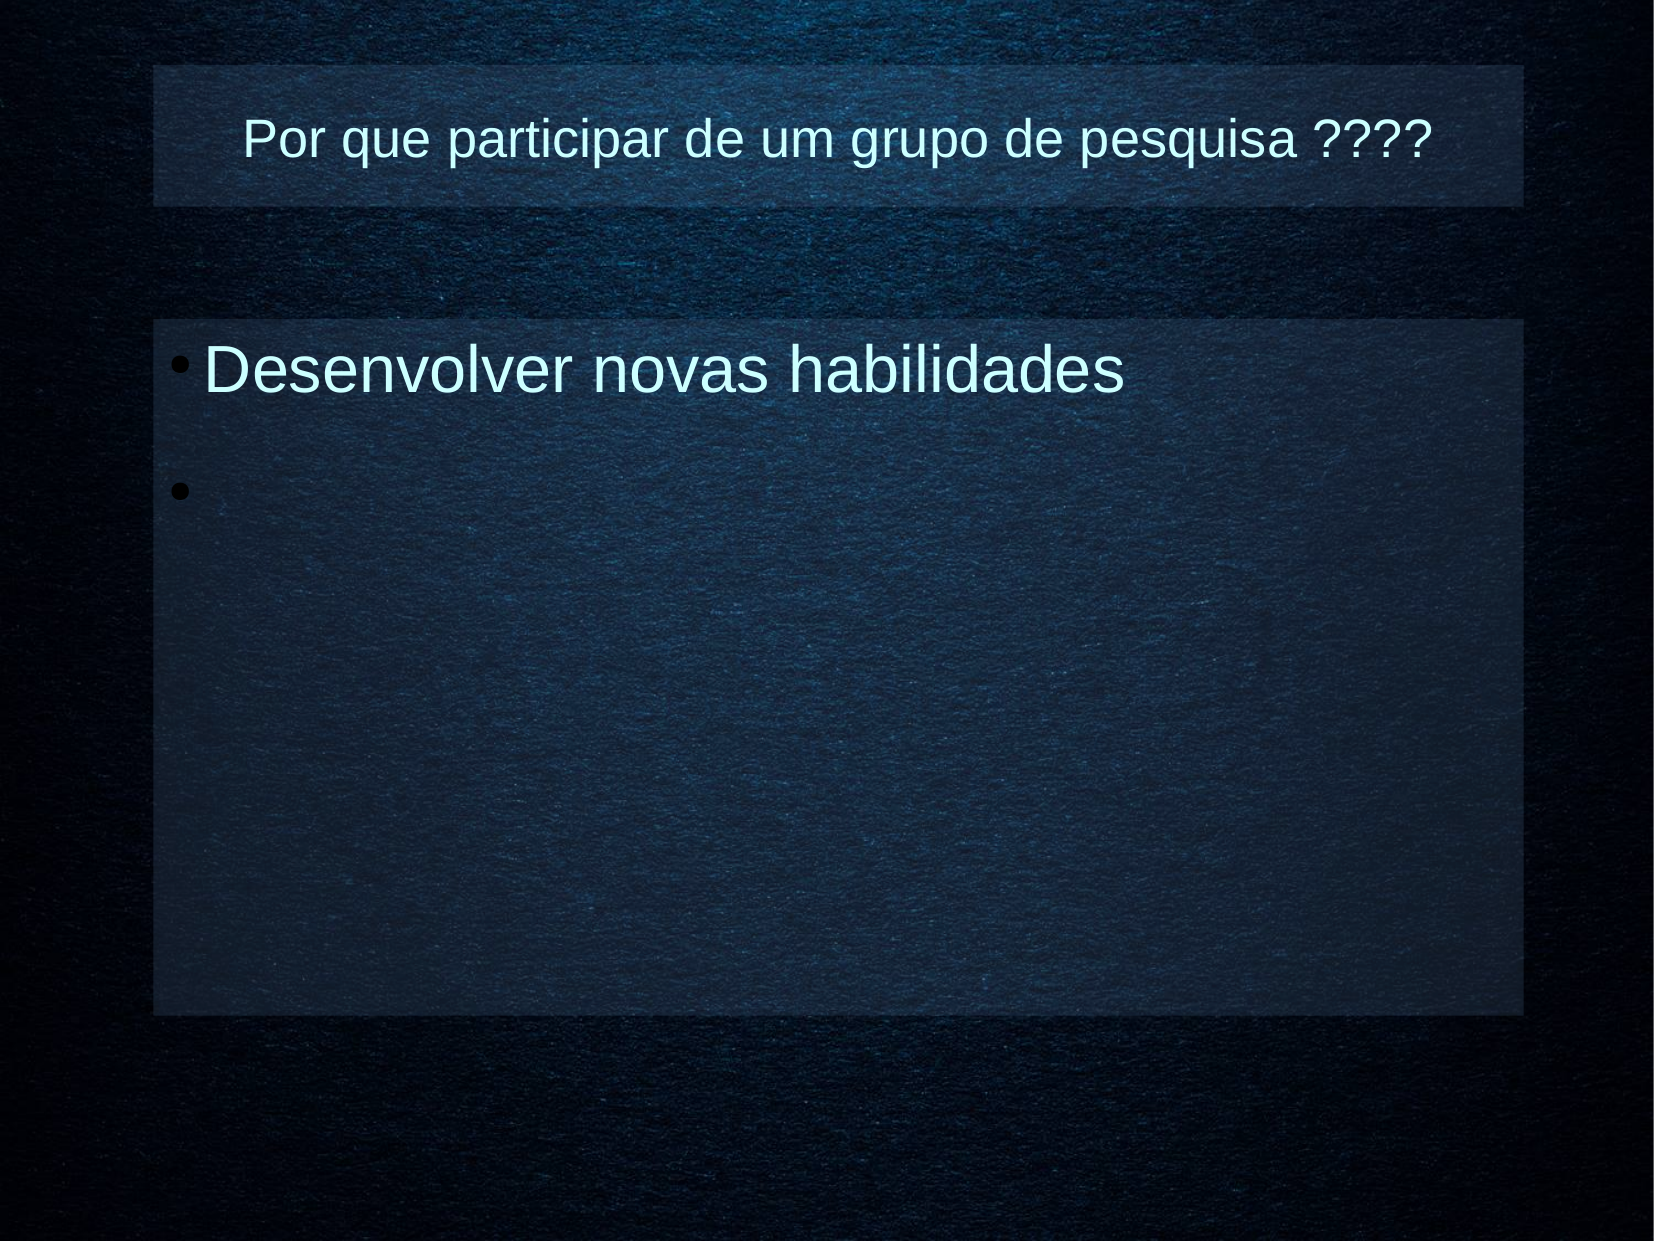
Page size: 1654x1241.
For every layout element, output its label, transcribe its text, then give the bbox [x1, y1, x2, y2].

text_box Desenvolver novas habilidades [153, 318, 1524, 1016]
text_box Por que participar de um grupo de pesquisa ???? [153, 64, 1524, 207]
picture [0, 0, 1654, 1241]
